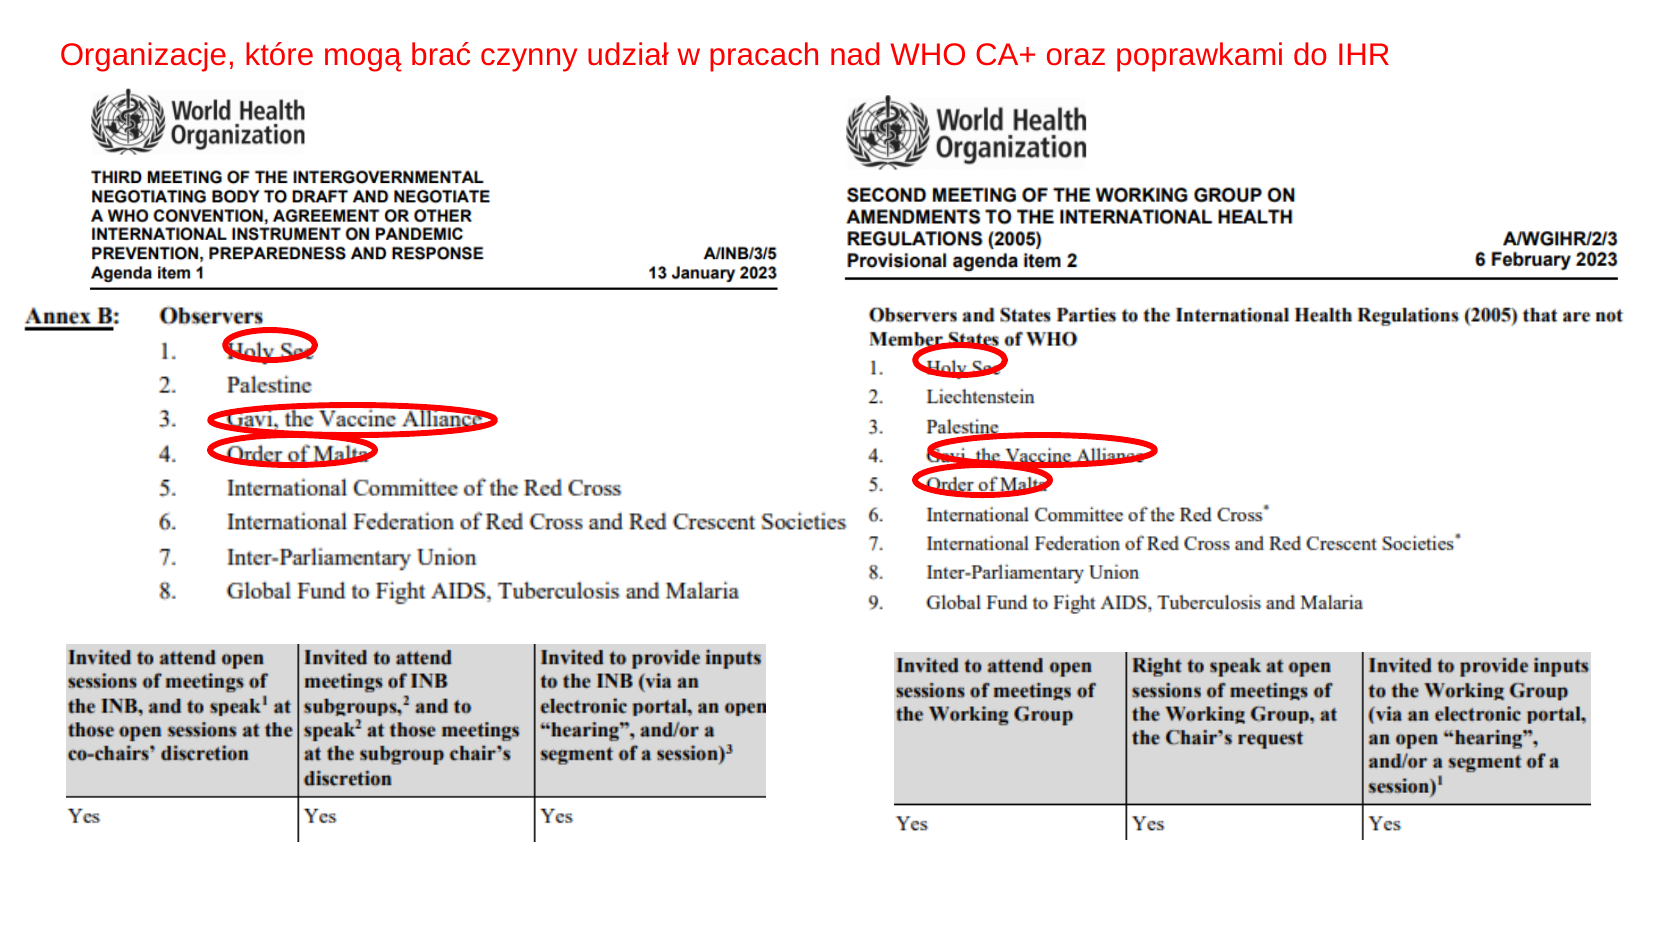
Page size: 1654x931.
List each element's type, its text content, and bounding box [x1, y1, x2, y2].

picture [840, 89, 1627, 289]
picture [66, 644, 766, 842]
picture [894, 652, 1591, 841]
picture [20, 82, 1636, 626]
text_box Organizacje, które mogą brać czynny udział w pracach nad WHO CA+ oraz poprawkami do IHR [45, 30, 1636, 80]
